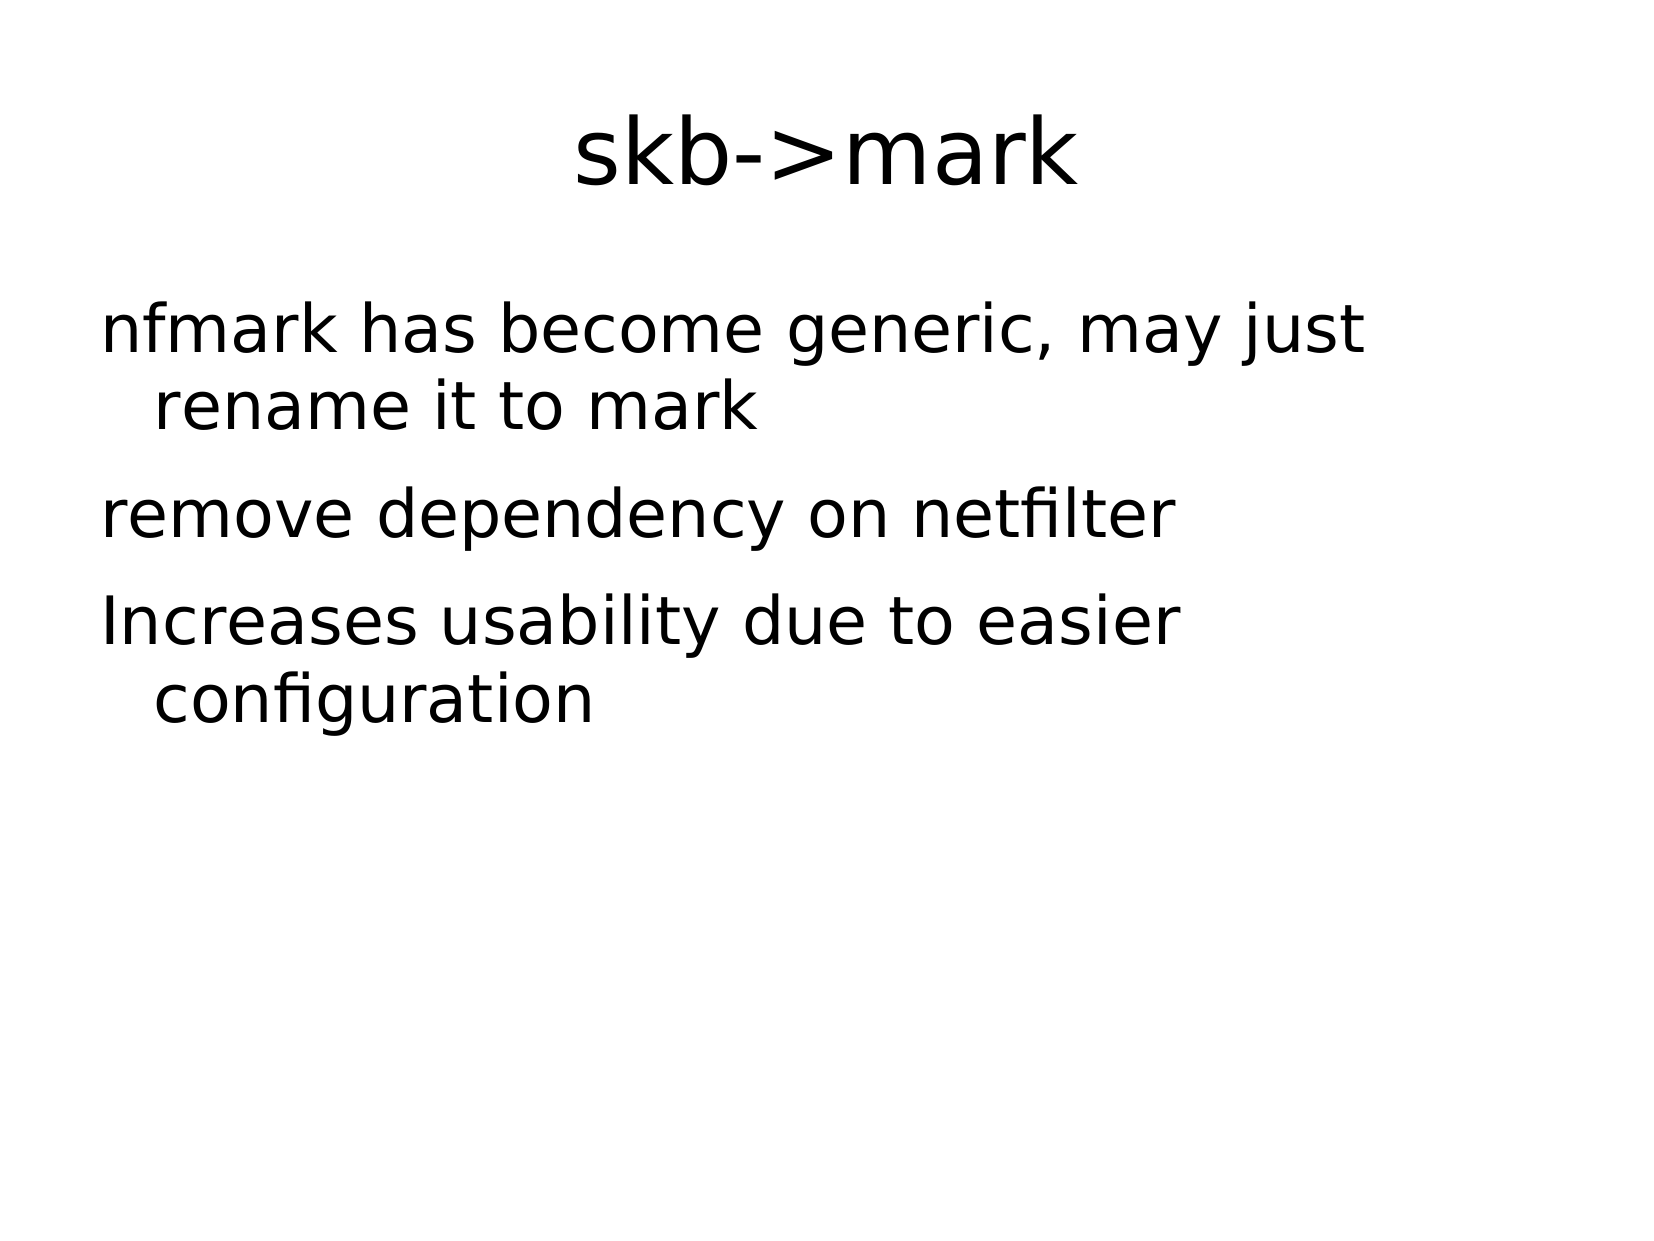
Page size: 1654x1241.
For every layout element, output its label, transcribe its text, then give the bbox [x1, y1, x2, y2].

title skb->mark [82, 49, 1571, 257]
list nfmark has become generic, may just rename it to mark remove dependency on netfilter Increases usability due to easier configuration [82, 290, 1571, 1109]
